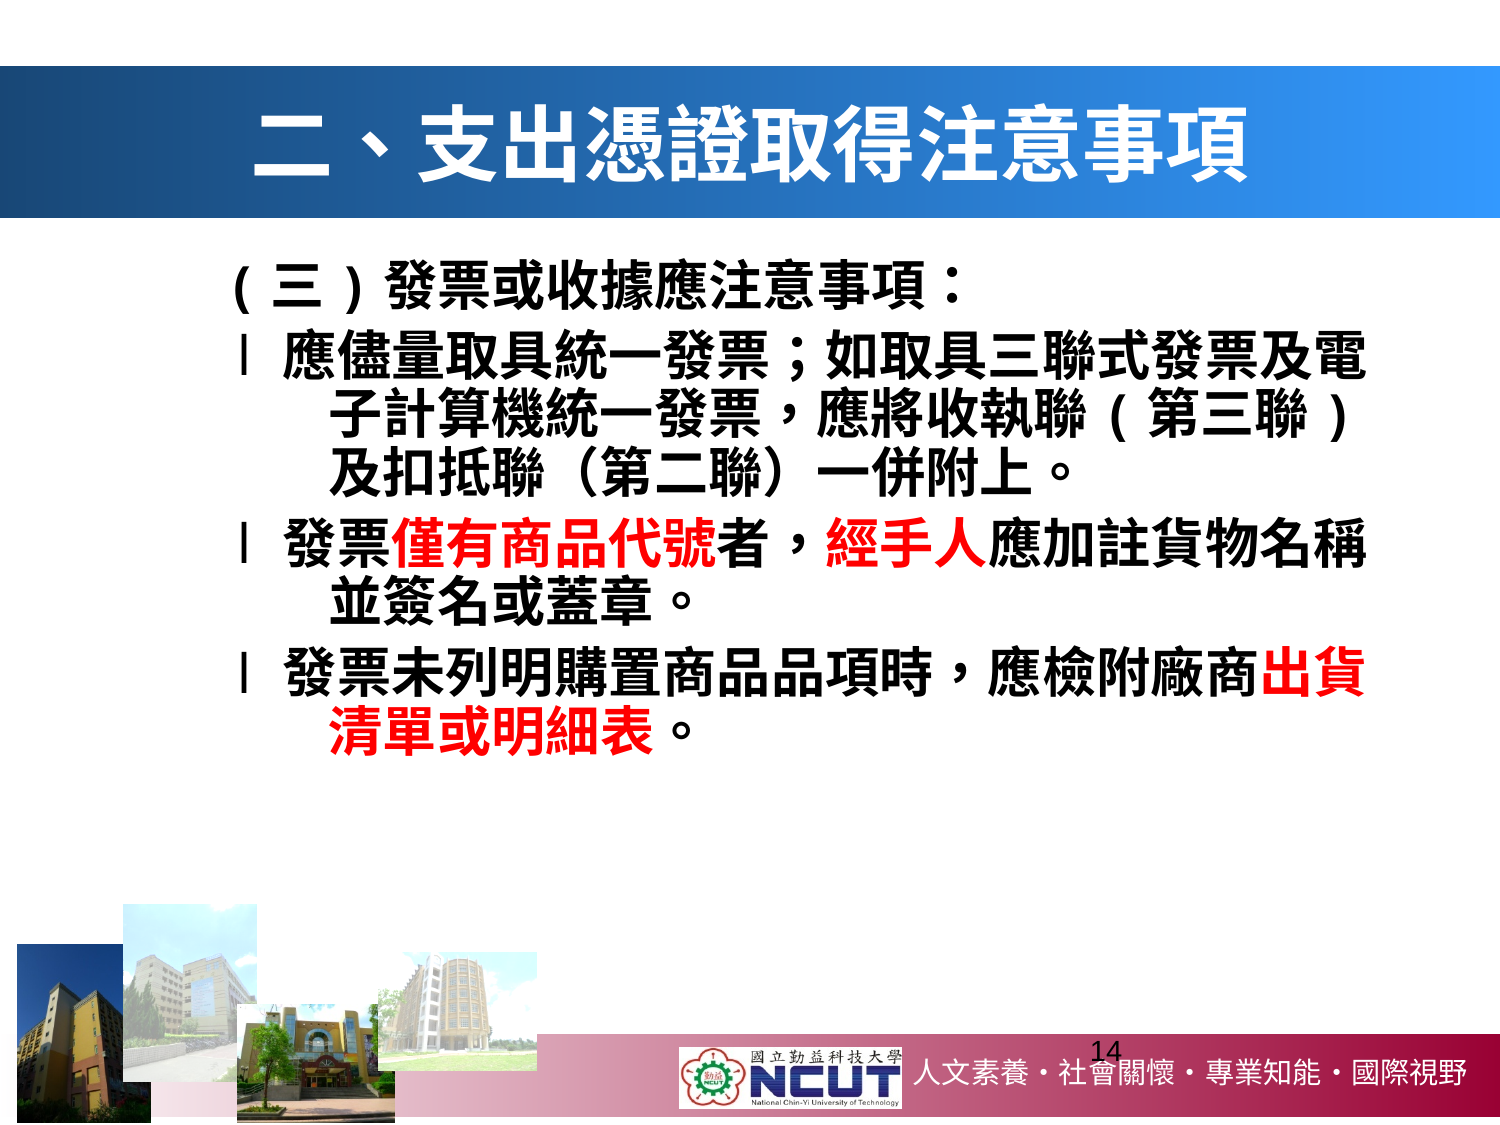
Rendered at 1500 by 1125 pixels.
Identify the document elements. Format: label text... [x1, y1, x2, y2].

text_box [1074, 1024, 1426, 1103]
list (三)發票或收據應注意事項： 應儘量取具統一發票；如取具三聯式發票及電子計算機統一發票，應將收執聯(第三聯)及扣抵聯（第二聯）一併附上。 發票僅有商品代號者，經手人應加註貨物名稱並簽名或蓋章。 發票未列明購置商品品項時，應檢附廠商出貨清單或明細表。 [76, 243, 1427, 1010]
title 二、支出憑證取得注意事項 [0, 66, 1500, 218]
